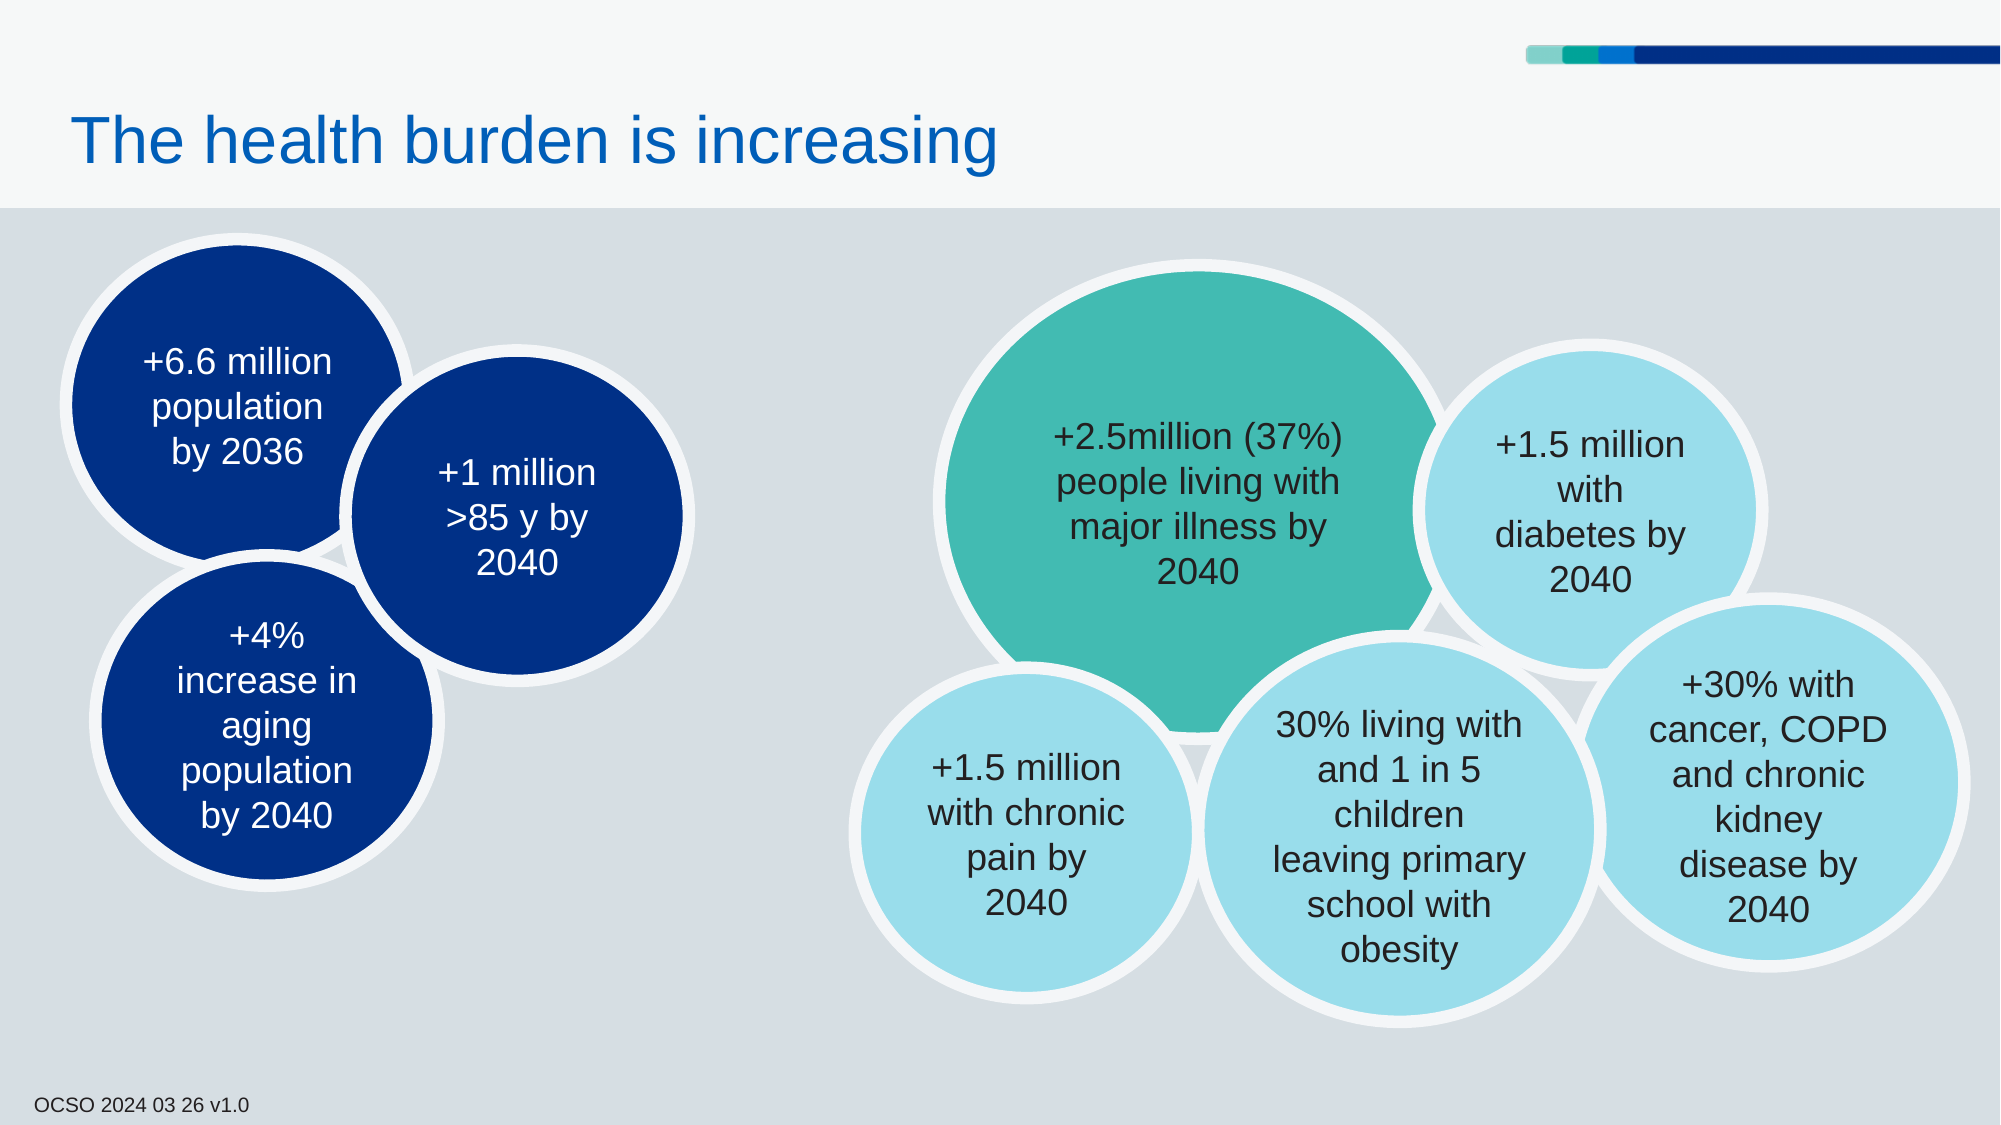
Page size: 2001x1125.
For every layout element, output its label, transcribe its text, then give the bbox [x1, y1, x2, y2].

text_box 30% living with and 1 in 5 children leaving primary school with obesity [1198, 636, 1601, 1022]
text_box +1.5 million with chronic pain by 2040 [854, 667, 1198, 999]
text_box +30% with cancer, COPD and chronic kidney disease by 2040 [1578, 598, 1965, 967]
text_box +1 million >85 y by 2040 [345, 350, 689, 681]
text_box +2.5million (37%) people living with major illness by 2040 [939, 265, 1443, 739]
text_box +4% increase in aging population by 2040 [95, 555, 439, 886]
title The health burden is increasing [19, 35, 1890, 178]
text_box +6.6 million population by 2036 [65, 239, 409, 567]
text_box [0, 209, 2000, 1125]
text_box +1.5 million with diabetes by 2040 [1418, 344, 1763, 676]
text_box OCSO 2024 03 26 v1.0 [18, 1084, 267, 1125]
